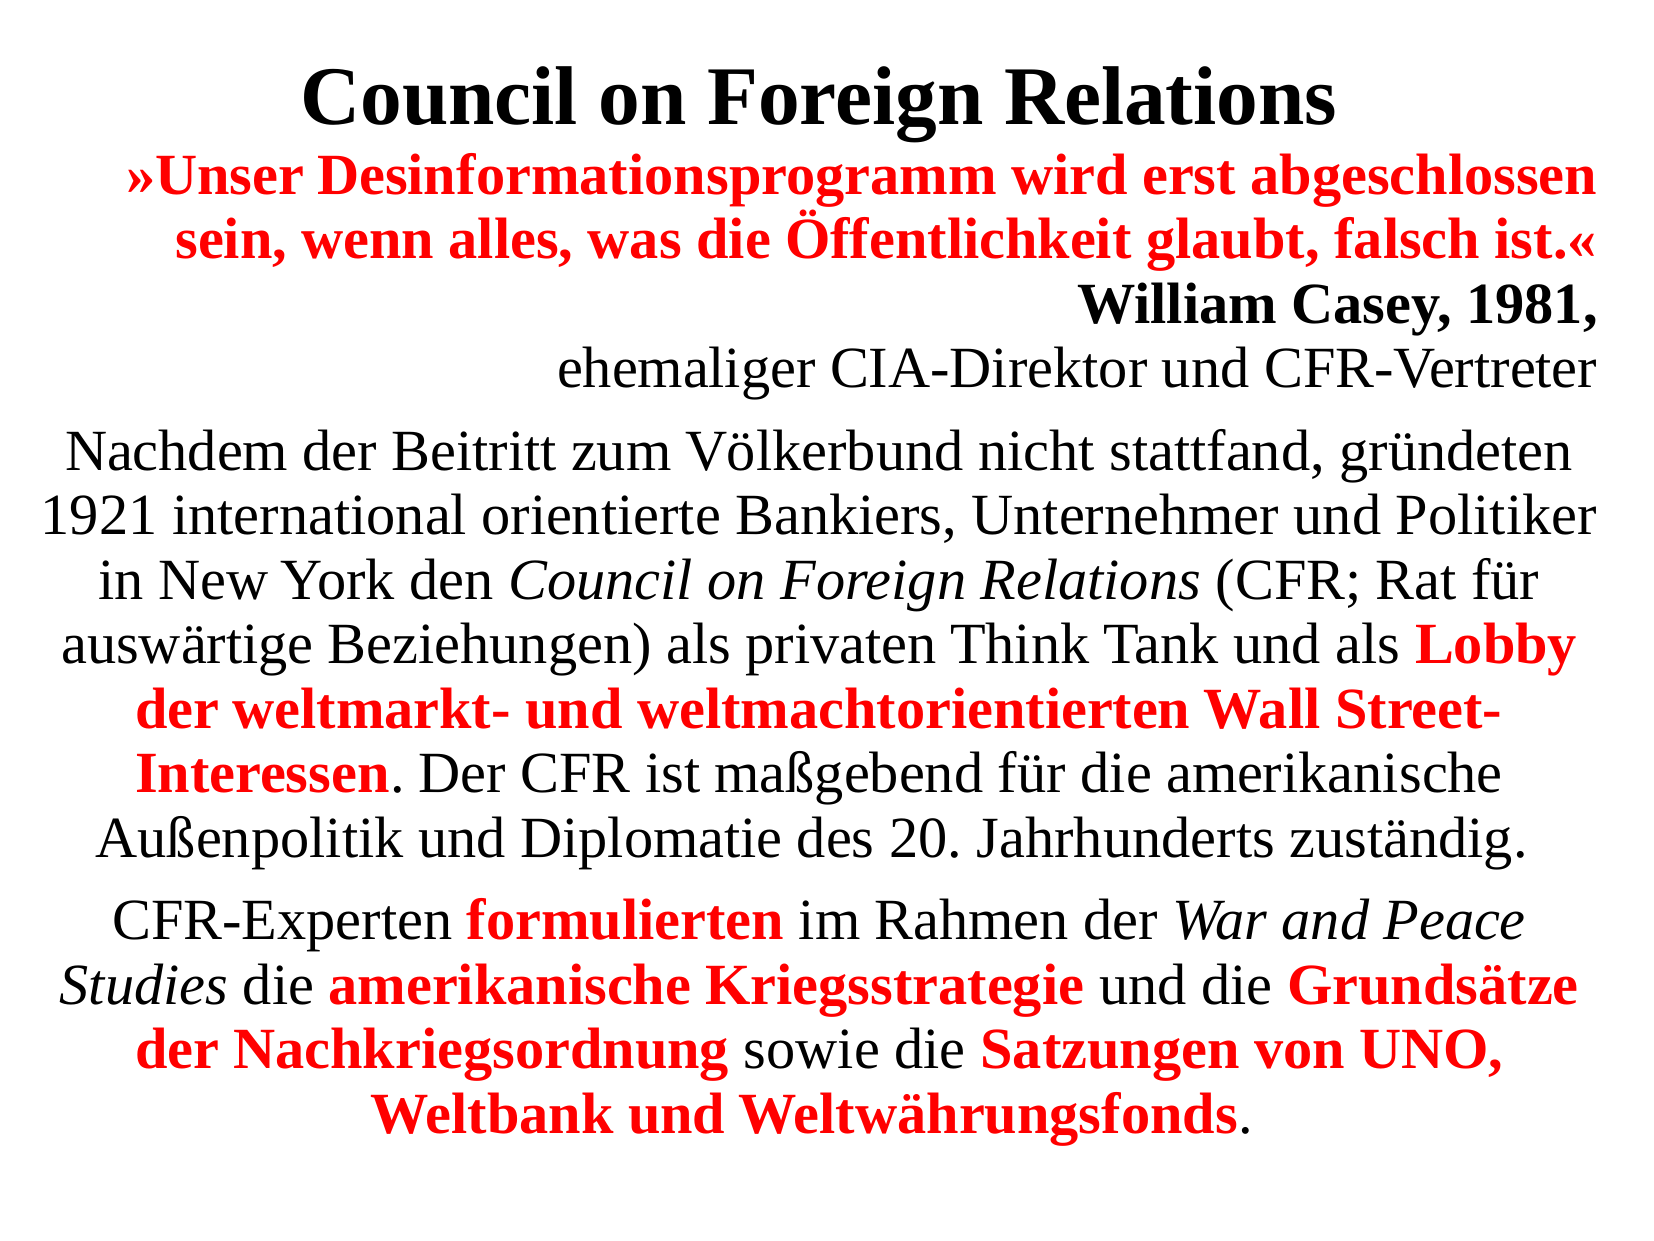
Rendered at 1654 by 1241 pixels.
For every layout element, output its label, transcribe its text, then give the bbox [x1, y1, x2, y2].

text_box Council on Foreign Relations »Unser Desinformationsprogramm wird erst abgeschlossen sein, wenn alles, was die Öffentlichkeit glaubt, falsch ist.« William Casey, 1981, ehemaliger CIA-Direktor und CFR-Vertreter Nachdem der Beitritt zum Völkerbund nicht stattfand, gründeten 1921 international orientierte Bankiers, Unternehmer und Politiker in New York den Council on Foreign Relations (CFR; Rat für auswärtige Beziehungen) als privaten Think Tank und als Lobby der weltmarkt- und weltmachtorientierten Wall Street-Interessen. Der CFR ist maßgebend für die amerikanische Außenpolitik und Diplomatie des 20. Jahrhunderts zuständig. CFR-Experten formulierten im Rahmen der War and Peace Studies die amerikanische Kriegsstrategie und die Grundsätze der Nachkriegsordnung sowie die Satzungen von UNO, Weltbank und Weltwährungsfonds. [26, 42, 1633, 1177]
